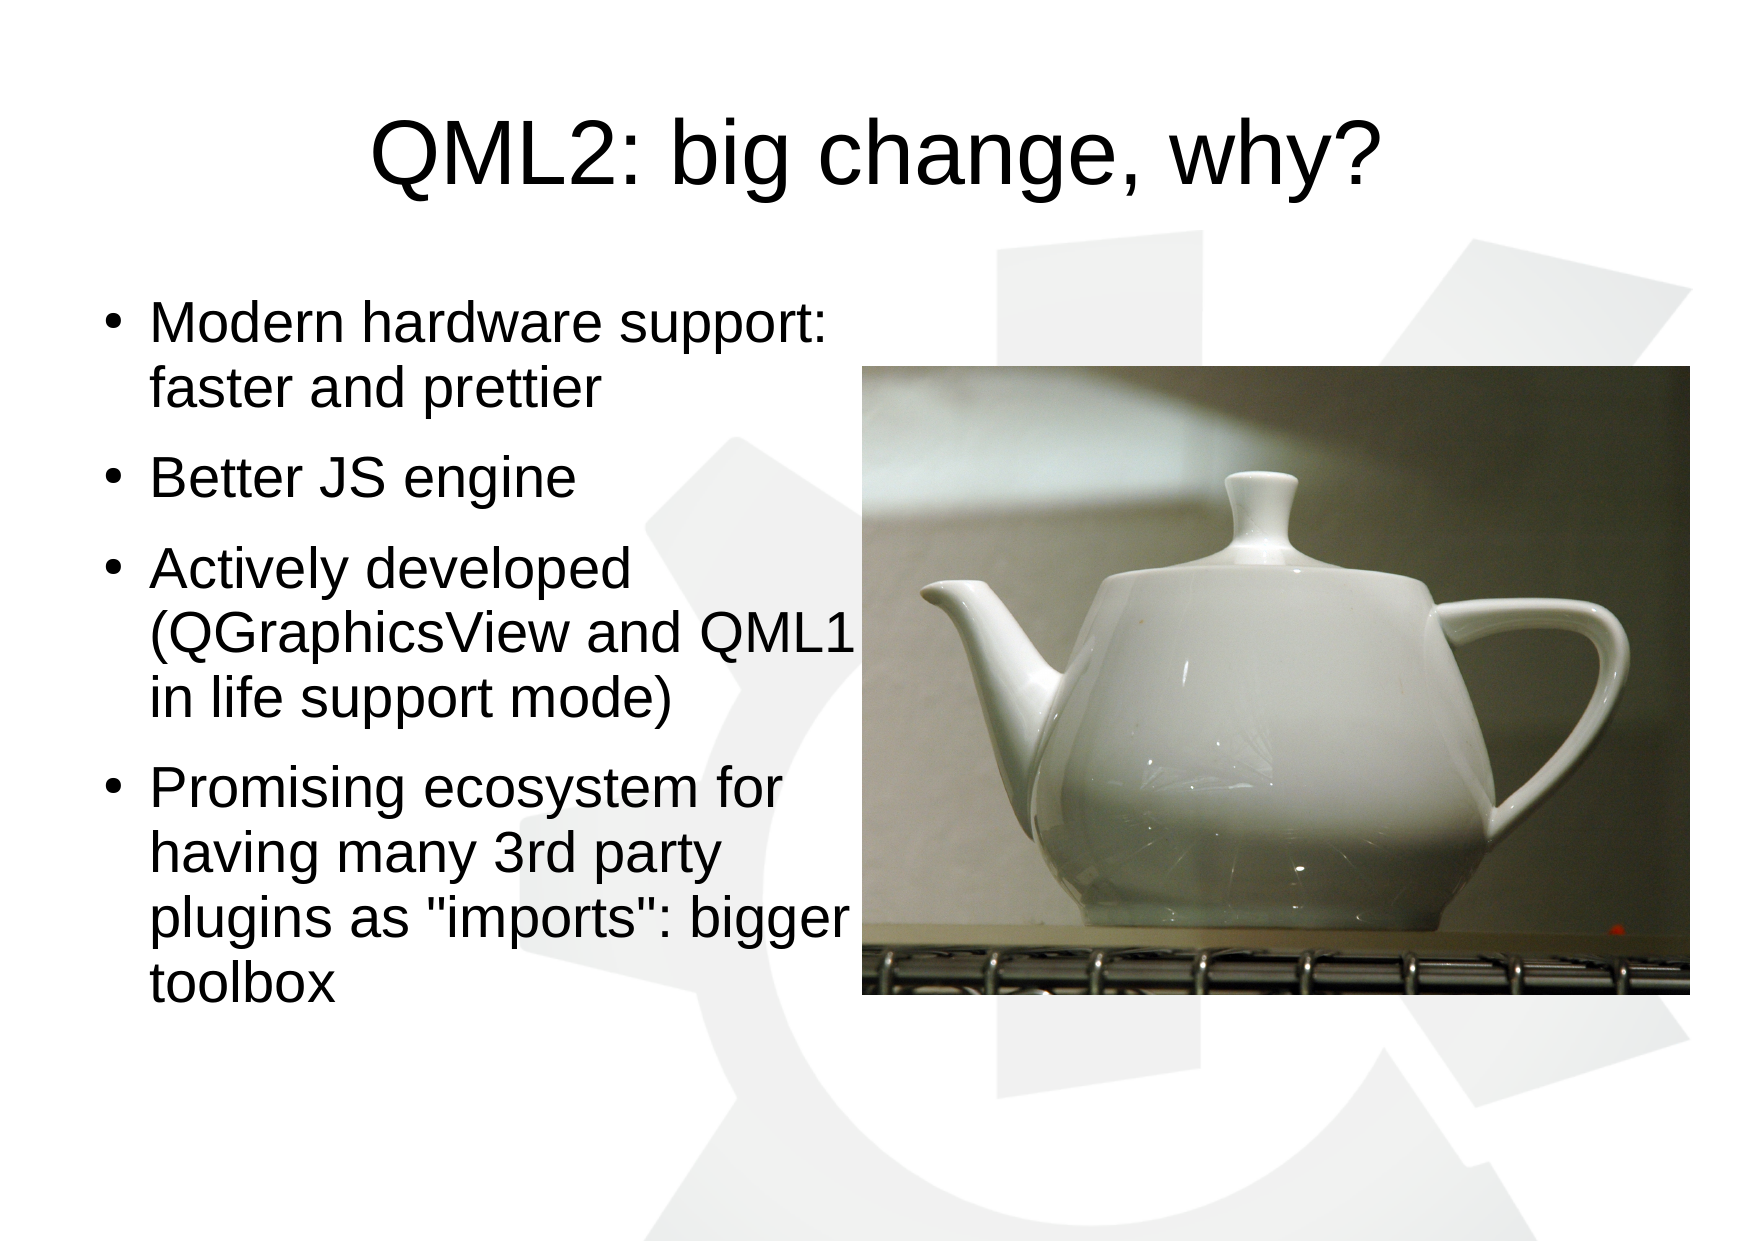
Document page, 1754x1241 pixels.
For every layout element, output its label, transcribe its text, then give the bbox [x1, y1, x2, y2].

list Modern hardware support: faster and prettier Better JS engine Actively developed (QGraphicsView and QML1 in life support mode) Promising ecosystem for having many 3rd party plugins as "imports": bigger toolbox [87, 290, 858, 1109]
picture [519, 230, 1693, 1241]
title QML2: big change, why? [87, 49, 1667, 257]
